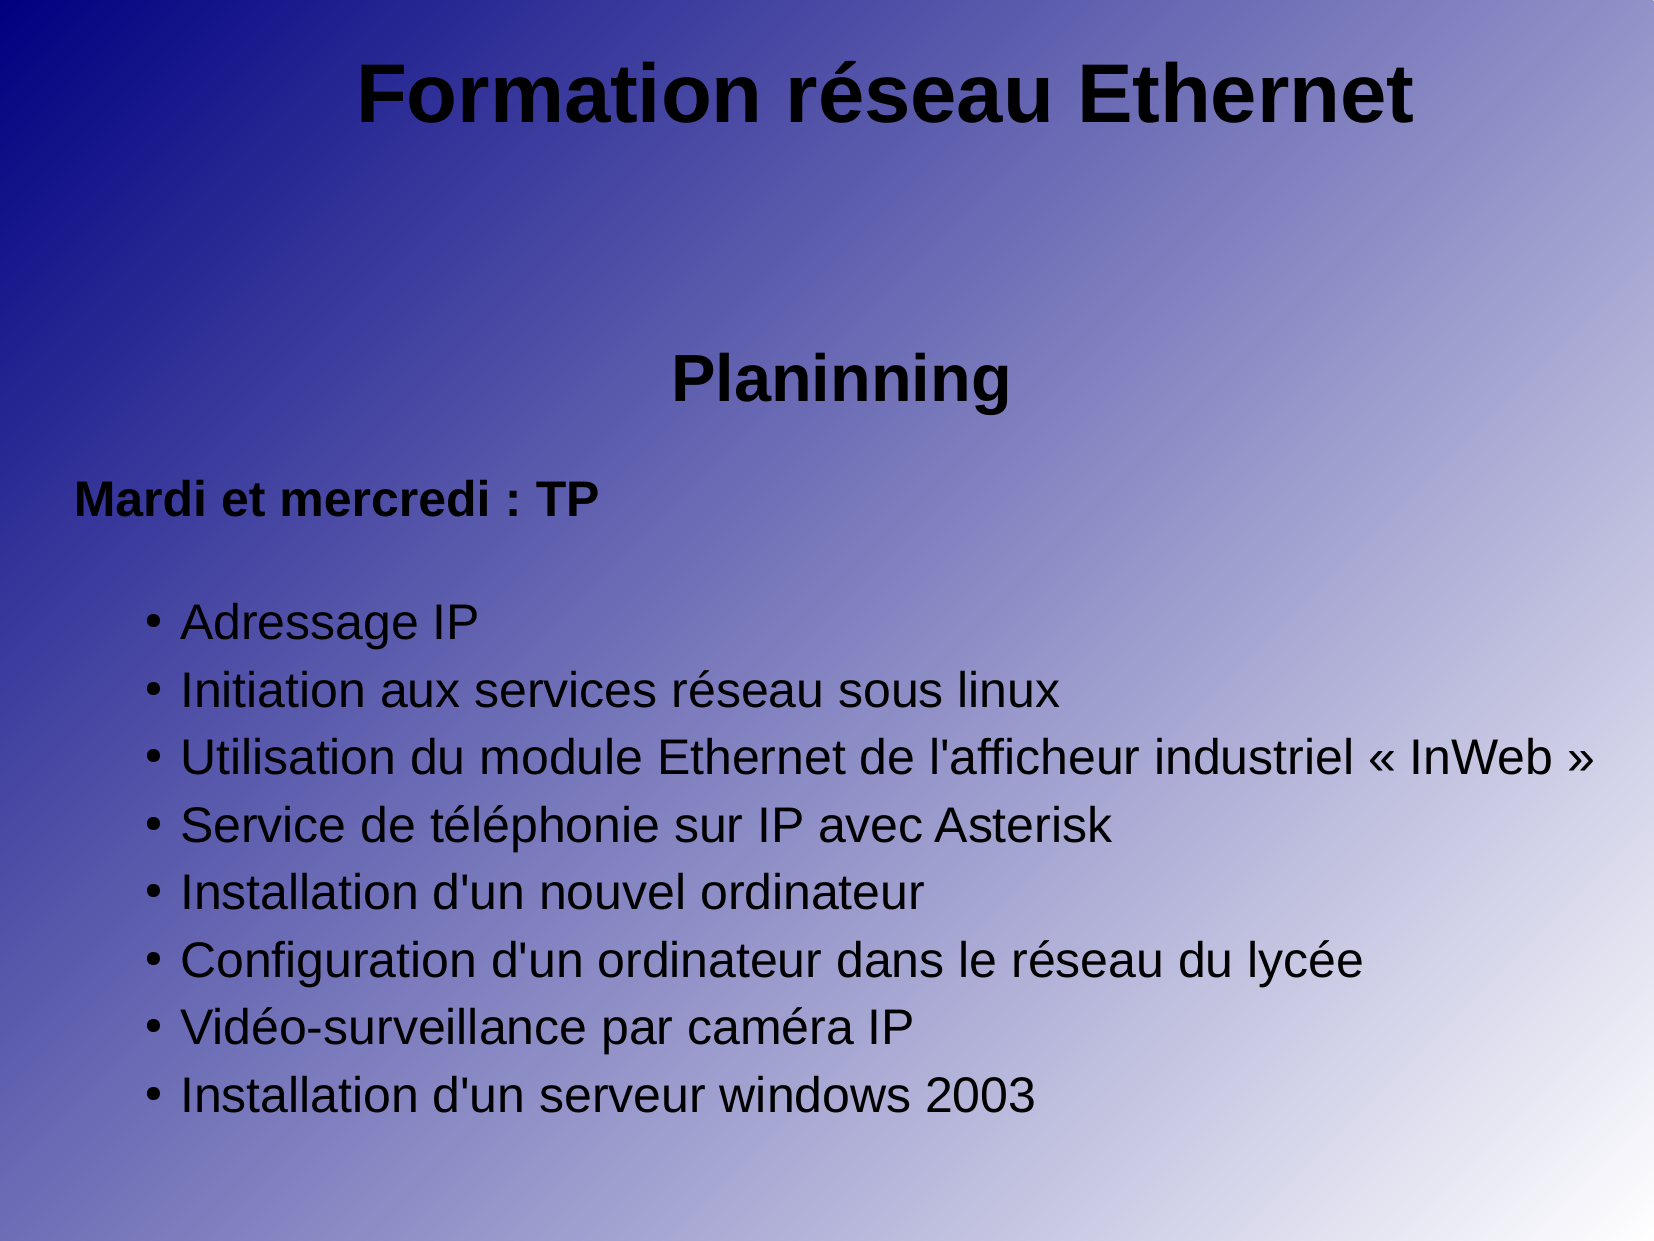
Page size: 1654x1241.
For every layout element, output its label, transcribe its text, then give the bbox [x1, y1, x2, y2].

text_box Planinning Mardi et mercredi : TP Adressage IP Initiation aux services réseau sous linux Utilisation du module Ethernet de l'afficheur industriel « InWeb » Service de téléphonie sur IP avec Asterisk Installation d'un nouvel ordinateur Configuration d'un ordinateur dans le réseau du lycée Vidéo-surveillance par caméra IP Installation d'un serveur windows 2003 [59, 333, 1625, 1241]
text_box Formation réseau Ethernet [324, 39, 1447, 148]
